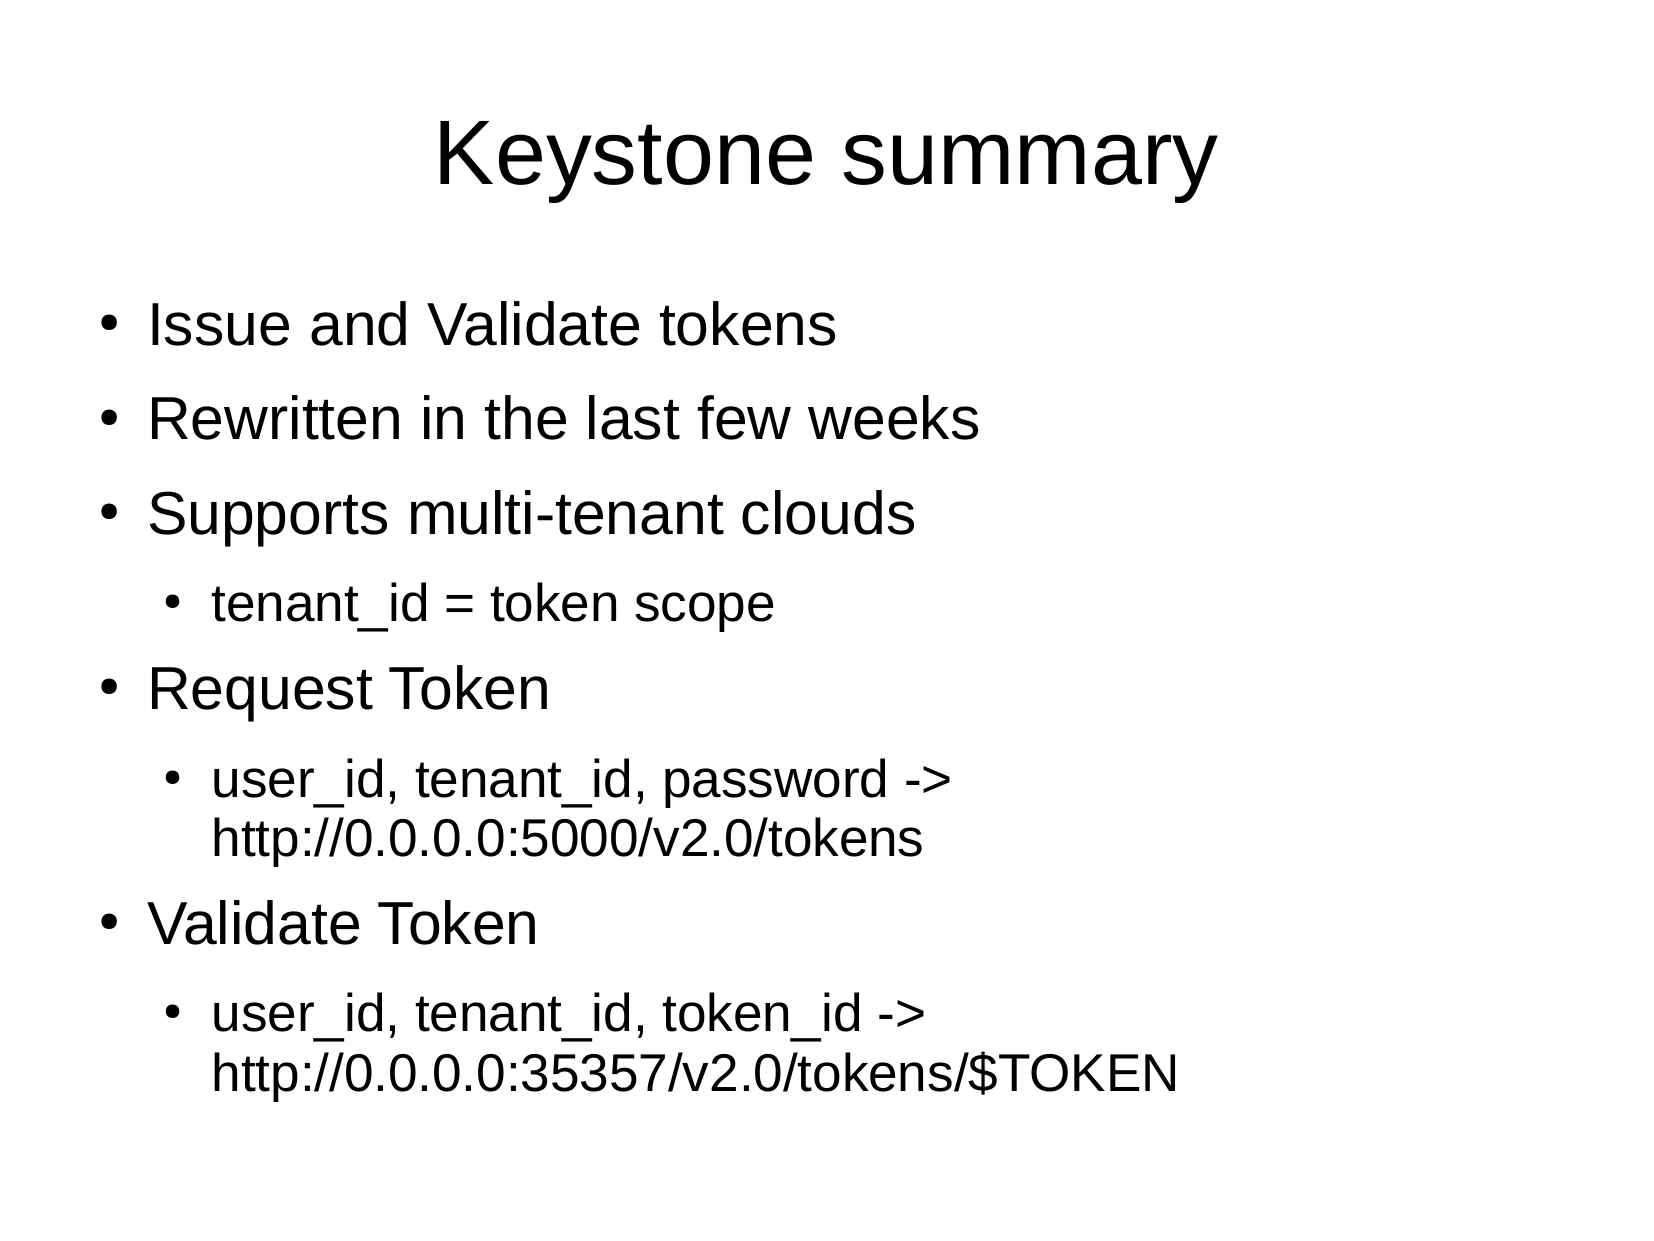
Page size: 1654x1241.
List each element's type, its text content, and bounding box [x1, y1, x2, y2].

title Keystone summary [82, 49, 1571, 257]
list Issue and Validate tokens Rewritten in the last few weeks Supports multi-tenant clouds tenant_id = token scope Request Token user_id, tenant_id, password -> http://0.0.0.0:5000/v2.0/tokens Validate Token user_id, tenant_id, token_id -> http://0.0.0.0:35357/v2.0/tokens/$TOKEN [82, 290, 1501, 1109]
